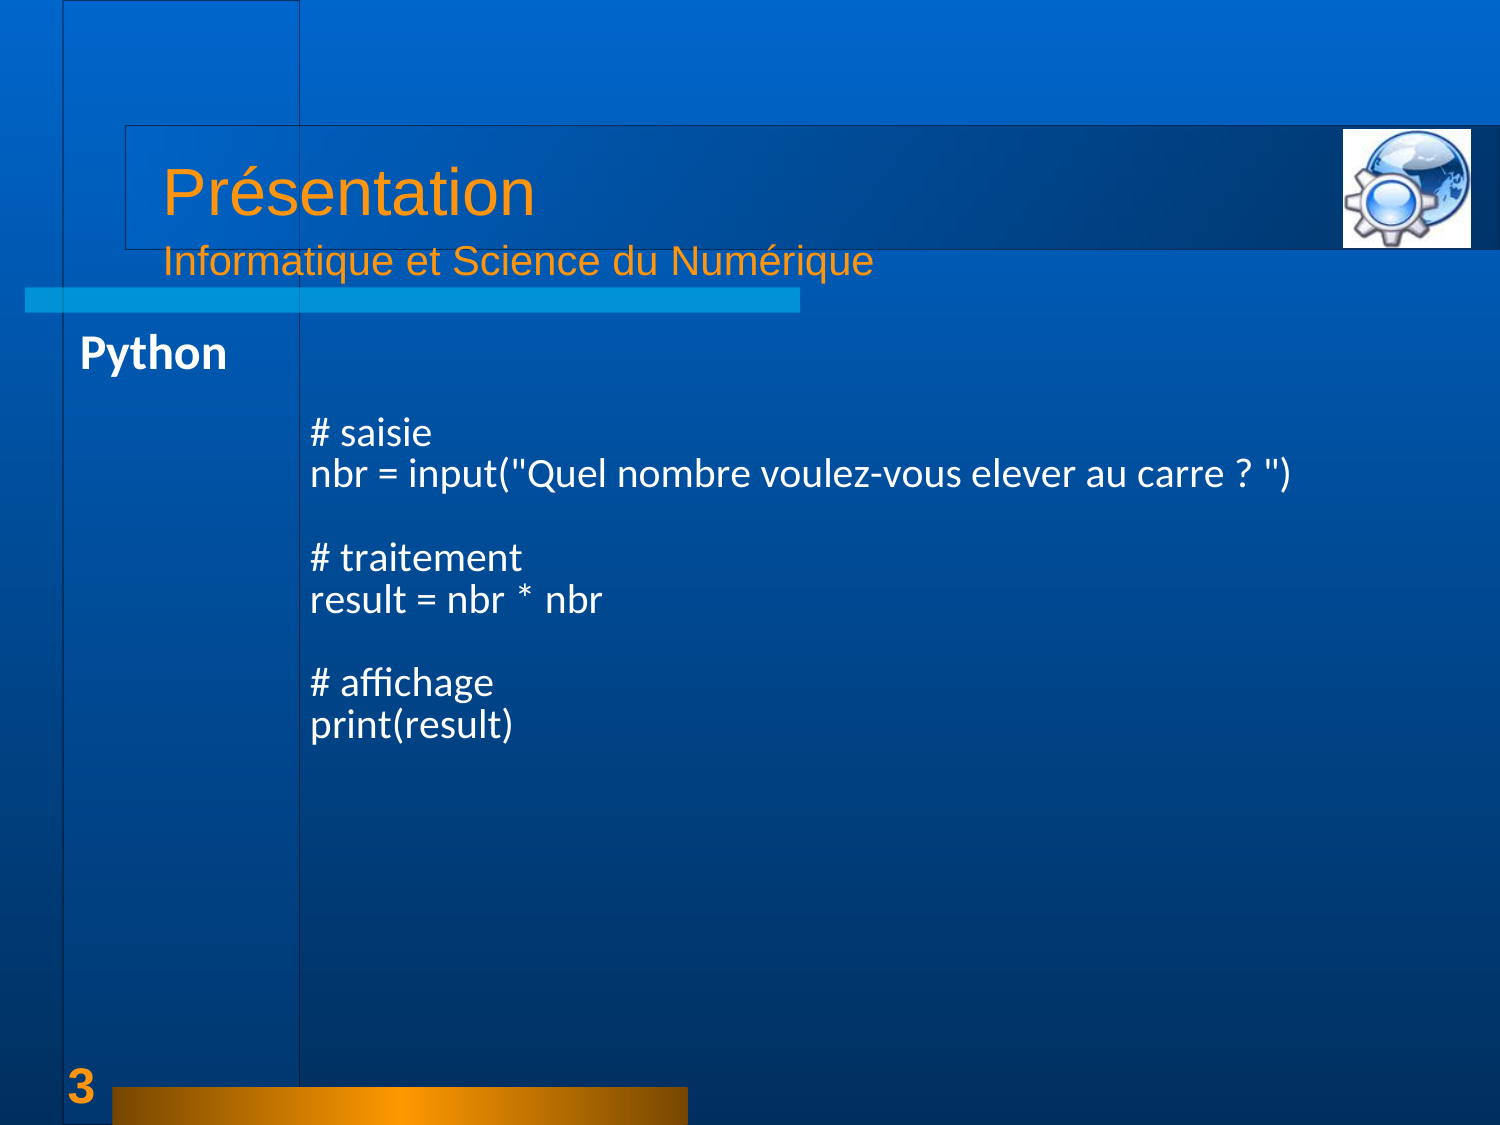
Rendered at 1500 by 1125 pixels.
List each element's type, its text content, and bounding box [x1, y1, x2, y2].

text_box Python [64, 325, 1335, 508]
text_box # saisie nbr = input("Quel nombre voulez-vous elever au carre ? ") # traitement result = nbr * nbr # affichage print(result) [295, 407, 1329, 851]
picture [1343, 129, 1471, 248]
